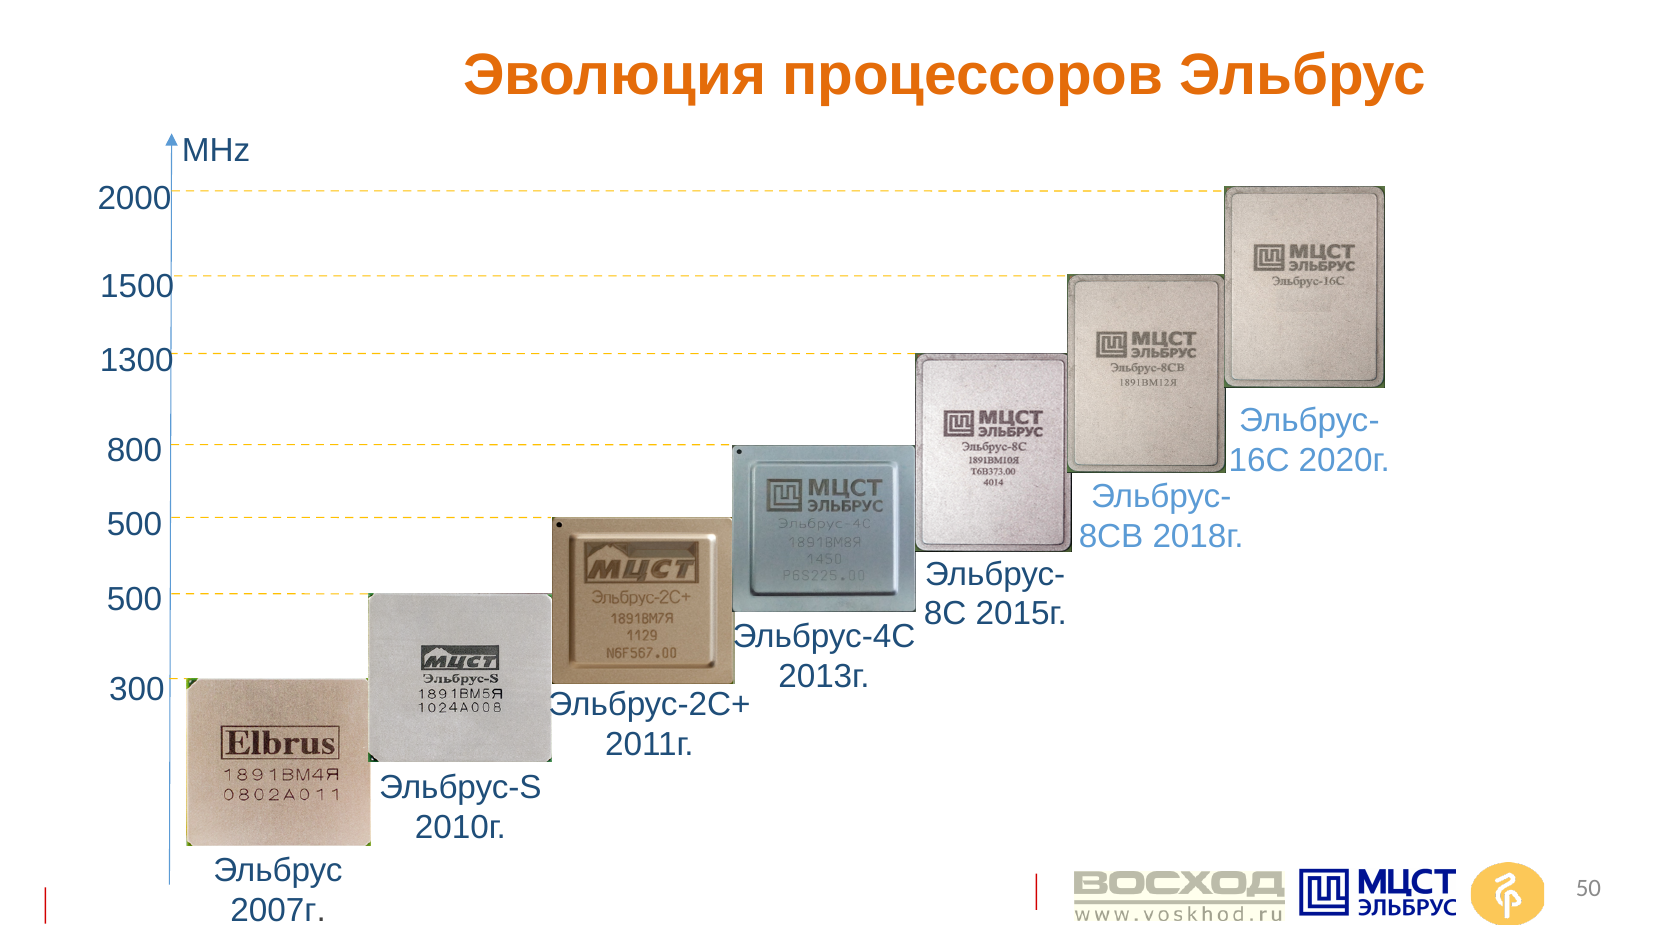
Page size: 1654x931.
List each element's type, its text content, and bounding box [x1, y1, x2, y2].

text_box 1500 [85, 256, 190, 312]
text_box 500 [82, 569, 187, 625]
text_box Эльбрус 2007г. [153, 840, 404, 931]
picture [1470, 862, 1545, 925]
text_box MHz [163, 121, 269, 176]
text_box Эльбрус-16C 2020г. [1211, 390, 1408, 526]
picture [1074, 871, 1285, 921]
text_box Эльбрус-4C 2013г. [700, 606, 948, 702]
text_box Эльбрус-8CB 2018г. [1055, 466, 1268, 562]
text_box Эльбрус-S 2010г. [332, 757, 589, 853]
text_box Эволюция процессоров Эльбрус [437, 27, 1442, 115]
text_box Эльбрус-8C 2015г. [896, 544, 1094, 640]
picture [1296, 868, 1456, 916]
picture [186, 186, 1385, 840]
text_box 300 [84, 659, 189, 715]
text_box Эльбрус-2C+ 2011г. [524, 675, 775, 770]
text_box 500 [82, 495, 187, 550]
text_box 1300 [84, 330, 189, 386]
text_box 800 [82, 420, 187, 476]
text_box 2000 [82, 168, 187, 224]
